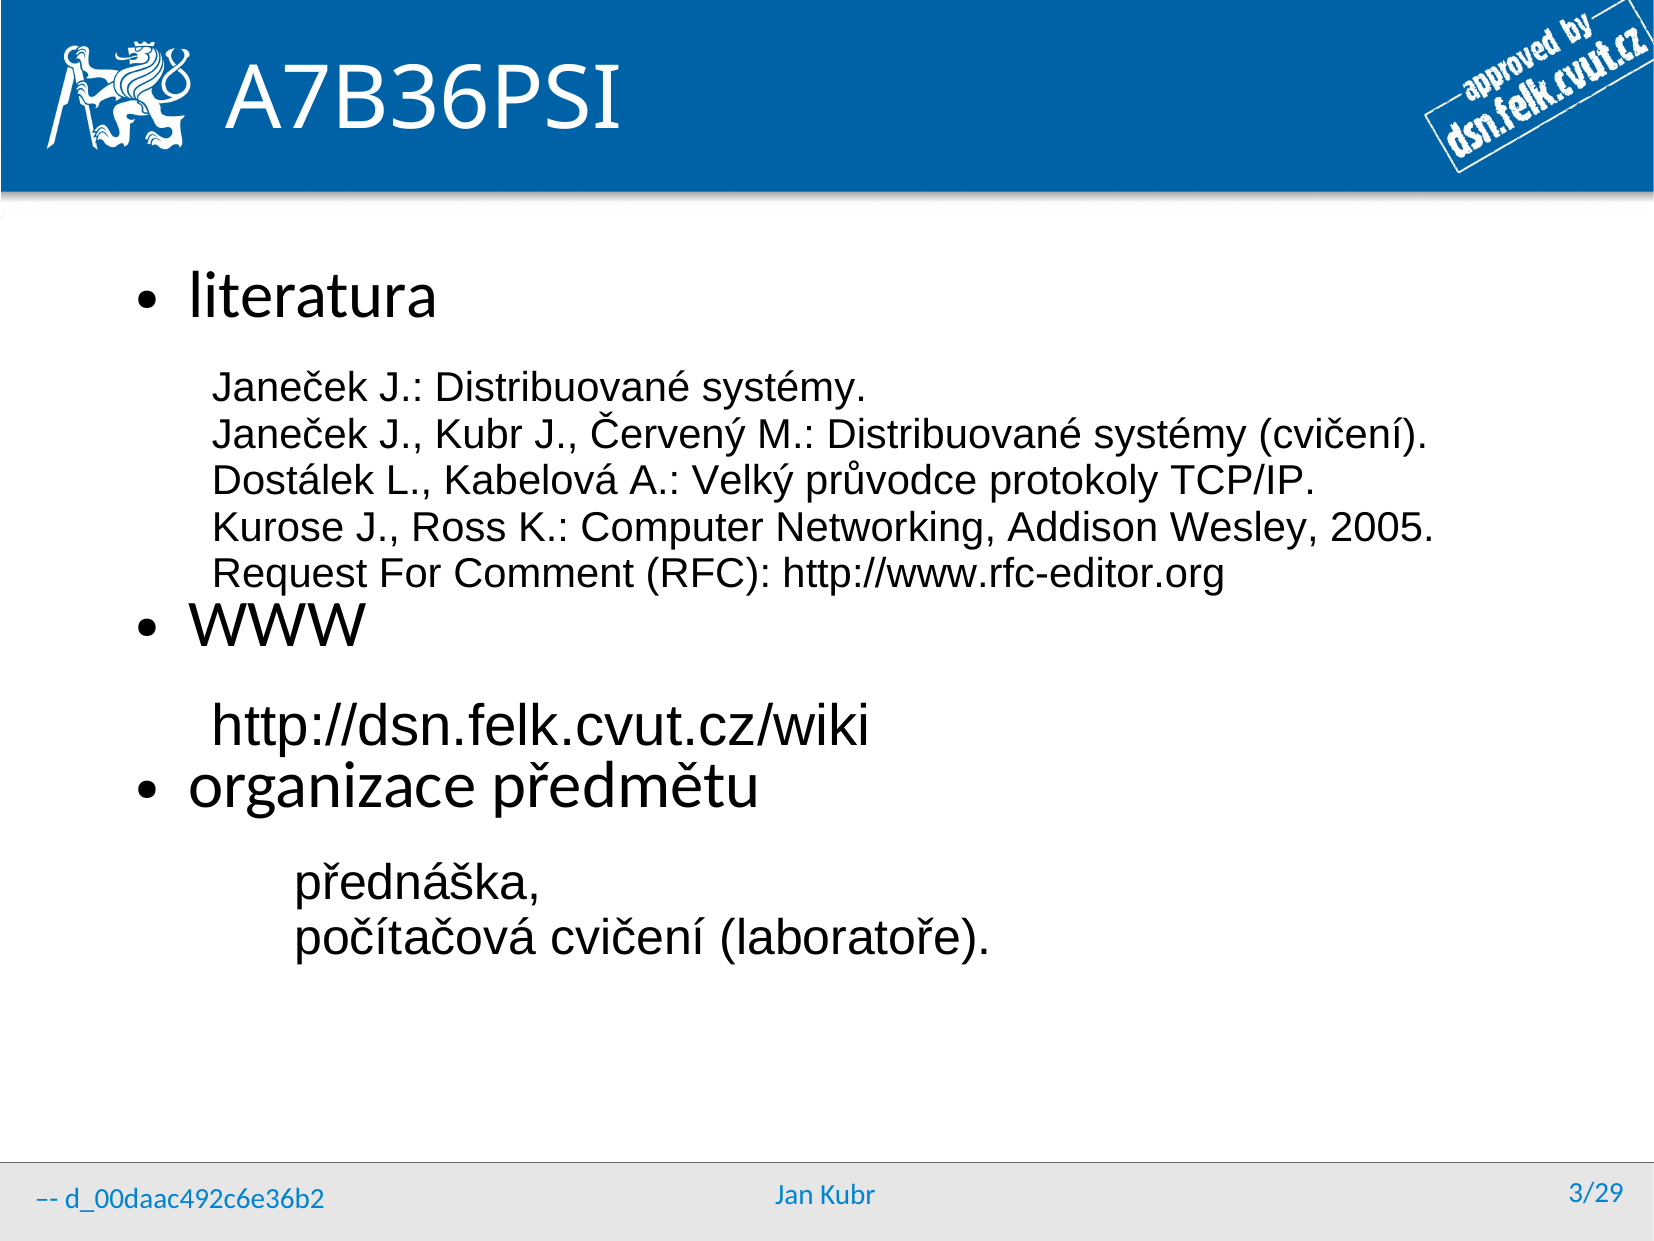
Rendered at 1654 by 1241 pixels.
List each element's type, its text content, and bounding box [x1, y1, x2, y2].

title A7B36PSI [225, 0, 1426, 188]
list literatura Janeček J.: Distribuované systémy. Janeček J., Kubr J., Červený M.: Distribuované systémy (cvičení). Dostálek L., Kabelová A.: Velký průvodce protokoly TCP/IP. Kurose J., Ross K.: Computer Networking, Addison Wesley, 2005. Request For Comment (RFC): http://www.rfc-editor.org WWW http://dsn.felk.cvut.cz/wiki organizace předmětu přednáška, počítačová cvičení (laboratoře). [117, 267, 1530, 1049]
picture [1, 0, 1654, 217]
